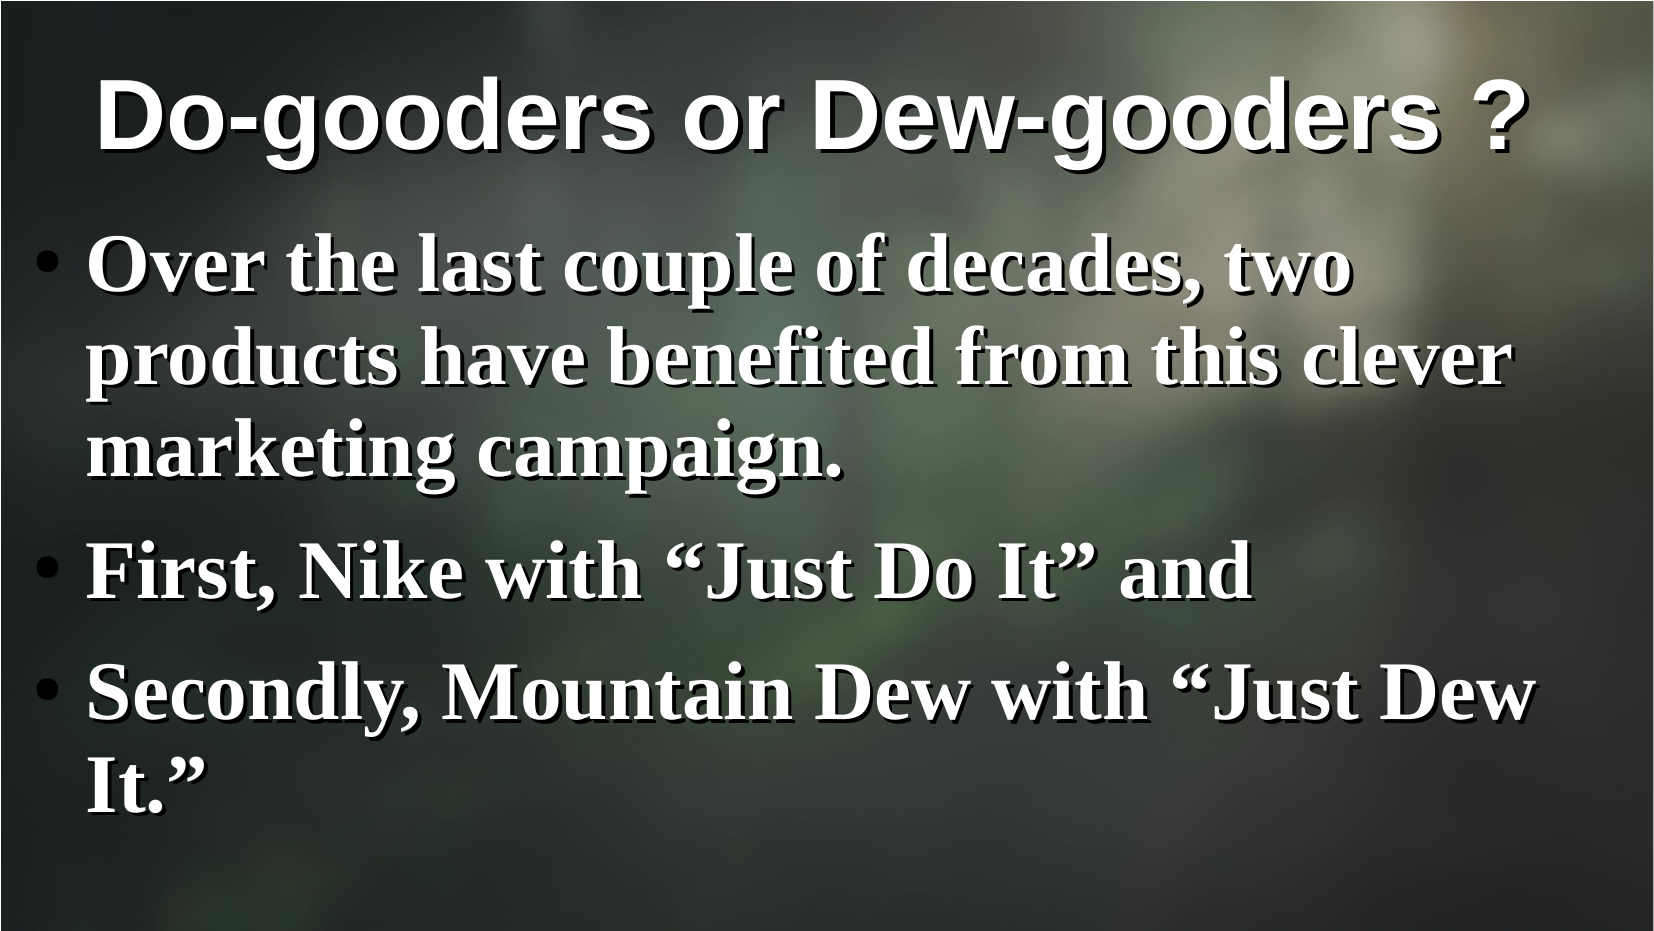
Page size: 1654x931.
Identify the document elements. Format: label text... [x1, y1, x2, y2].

title Do-gooders or Dew-gooders ? [82, 37, 1571, 193]
picture [1, 1, 1654, 931]
list Over the last couple of decades, two products have benefited from this clever marketing campaign. First, Nike with “Just Do It” and Secondly, Mountain Dew with “Just Dew It.” [15, 217, 1651, 901]
